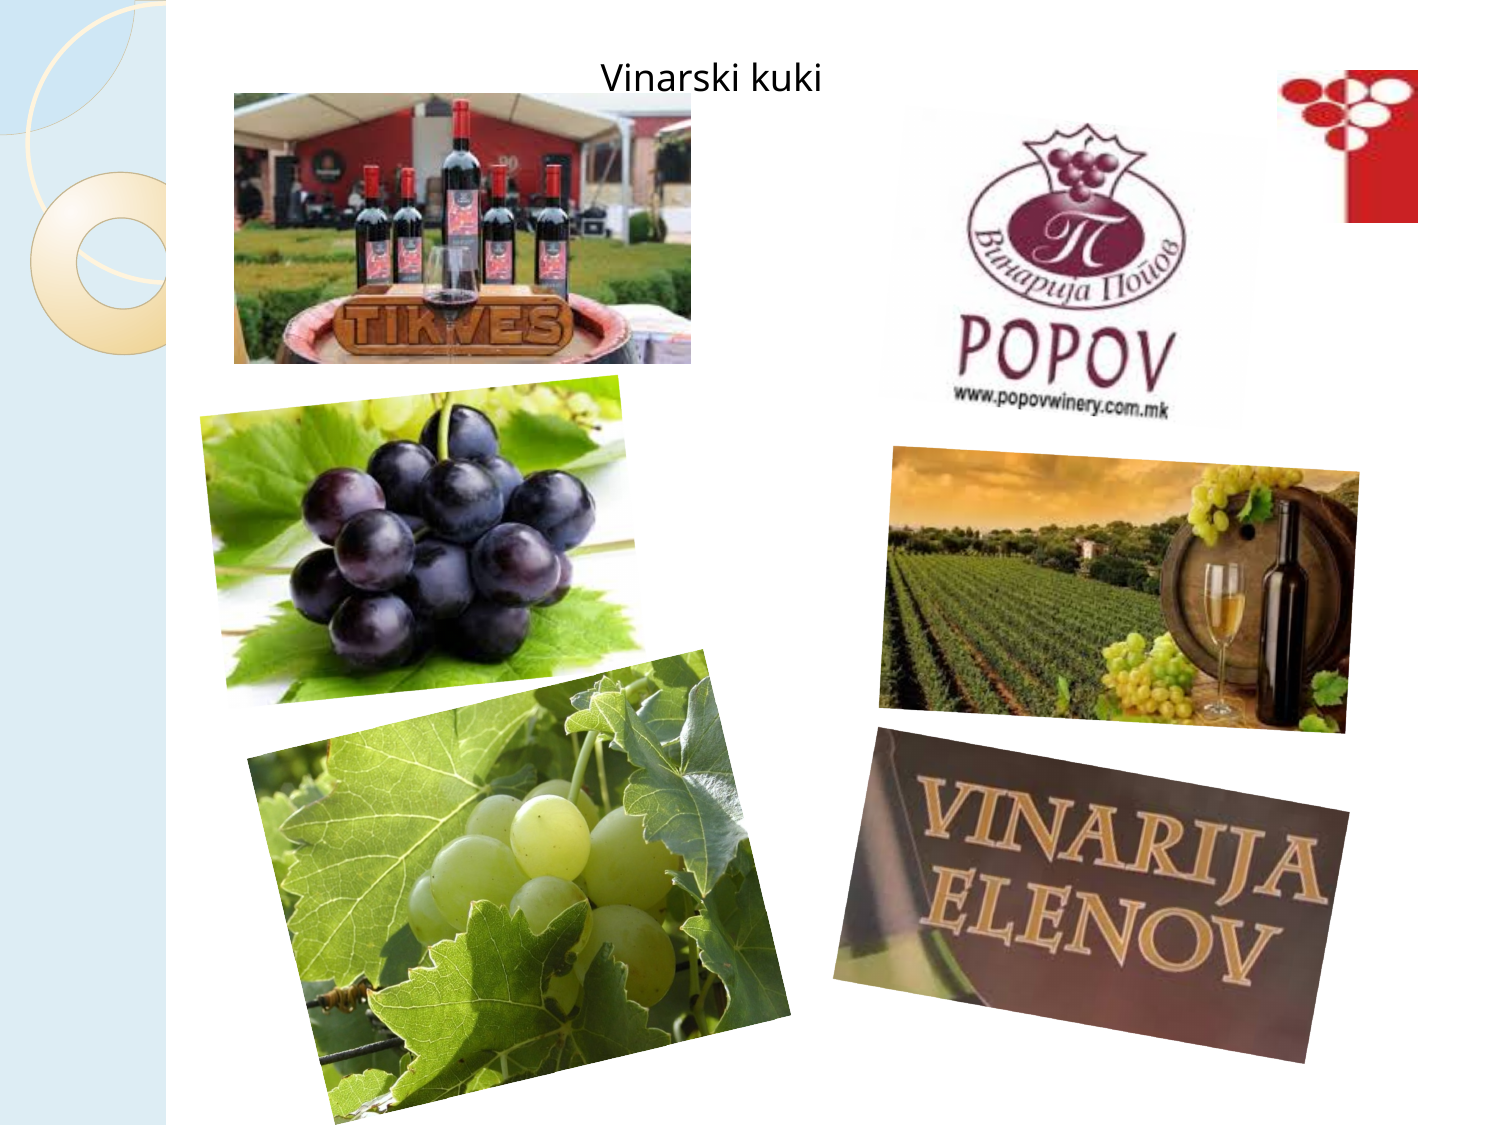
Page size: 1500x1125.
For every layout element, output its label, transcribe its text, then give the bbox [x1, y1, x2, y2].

picture [199, 375, 791, 1125]
picture [234, 93, 691, 364]
picture [1277, 70, 1418, 223]
picture [832, 726, 1350, 1064]
picture [878, 445, 1360, 734]
text_box Vinarski kuki [585, 46, 1278, 107]
picture [878, 107, 1268, 430]
